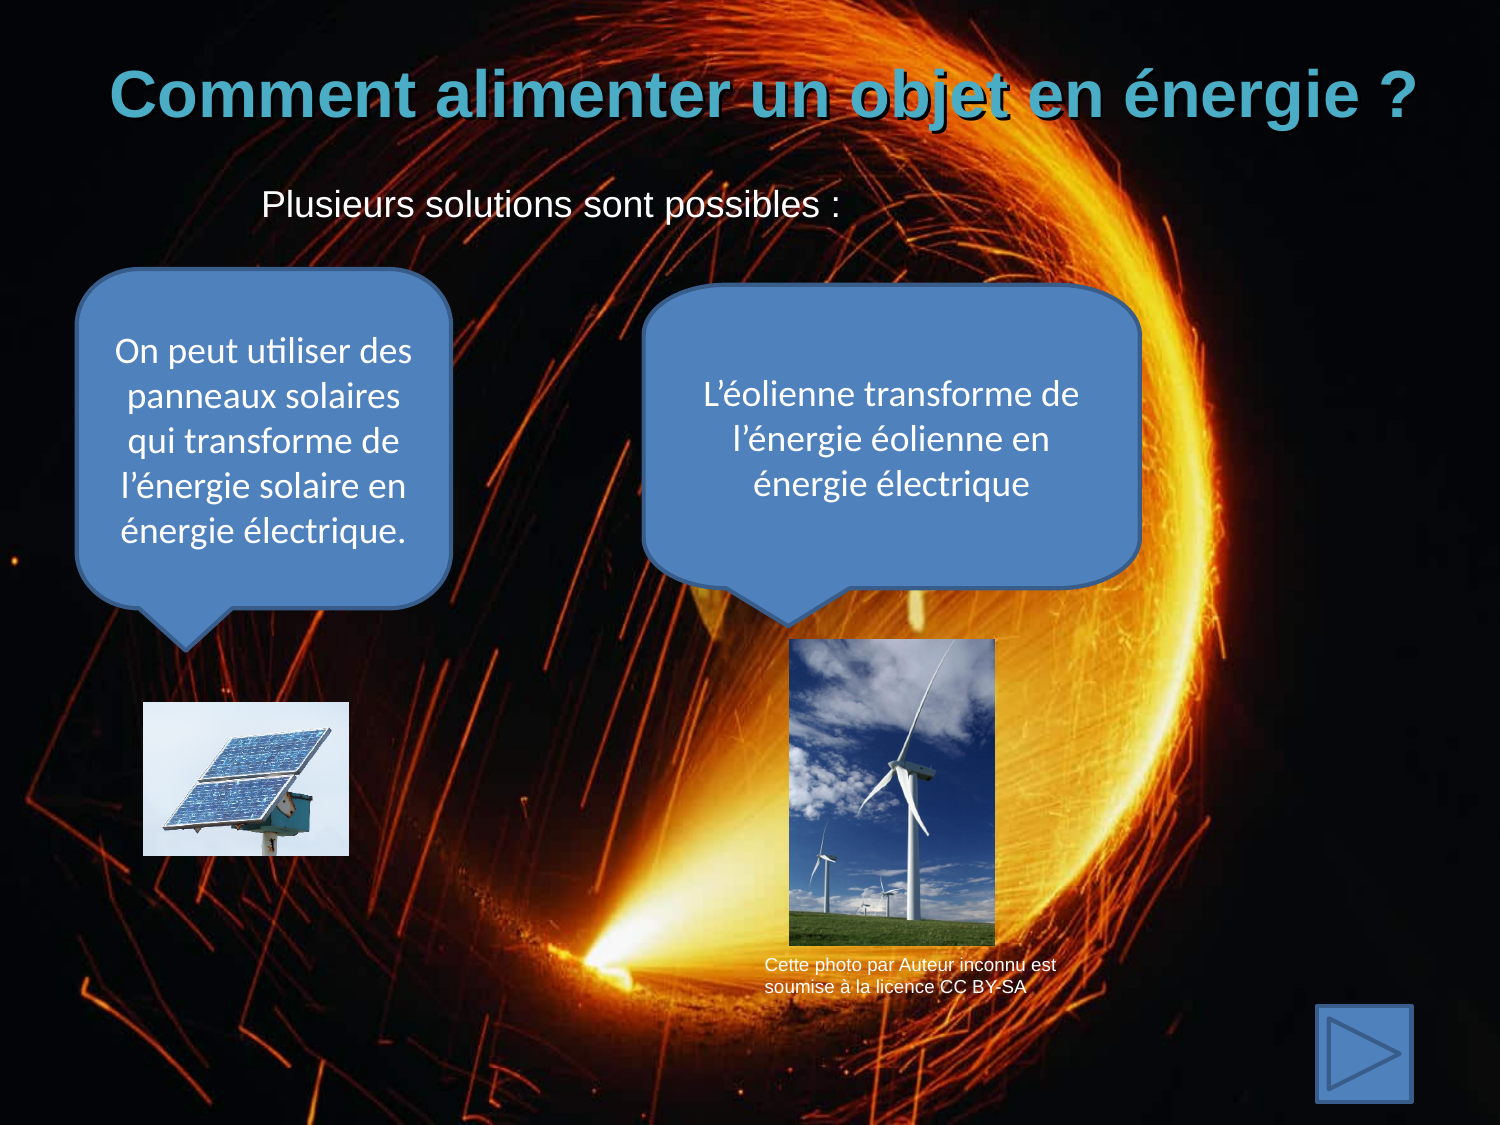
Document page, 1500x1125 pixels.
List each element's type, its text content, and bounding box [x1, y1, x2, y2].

text_box Cette photo par Auteur inconnu est soumise à la licence CC BY-SA [749, 945, 1132, 1006]
text_box L’éolienne transforme de l’énergie éolienne en énergie électrique [643, 284, 1140, 627]
text_box On peut utiliser des panneaux solaires qui transforme de l’énergie solaire en énergie électrique. [76, 269, 452, 651]
text_box [1316, 1005, 1412, 1102]
text_box Comment alimenter un objet en énergie ? [94, 43, 1436, 138]
text_box Plusieurs solutions sont possibles : [246, 172, 1239, 234]
picture [0, 0, 1500, 1125]
